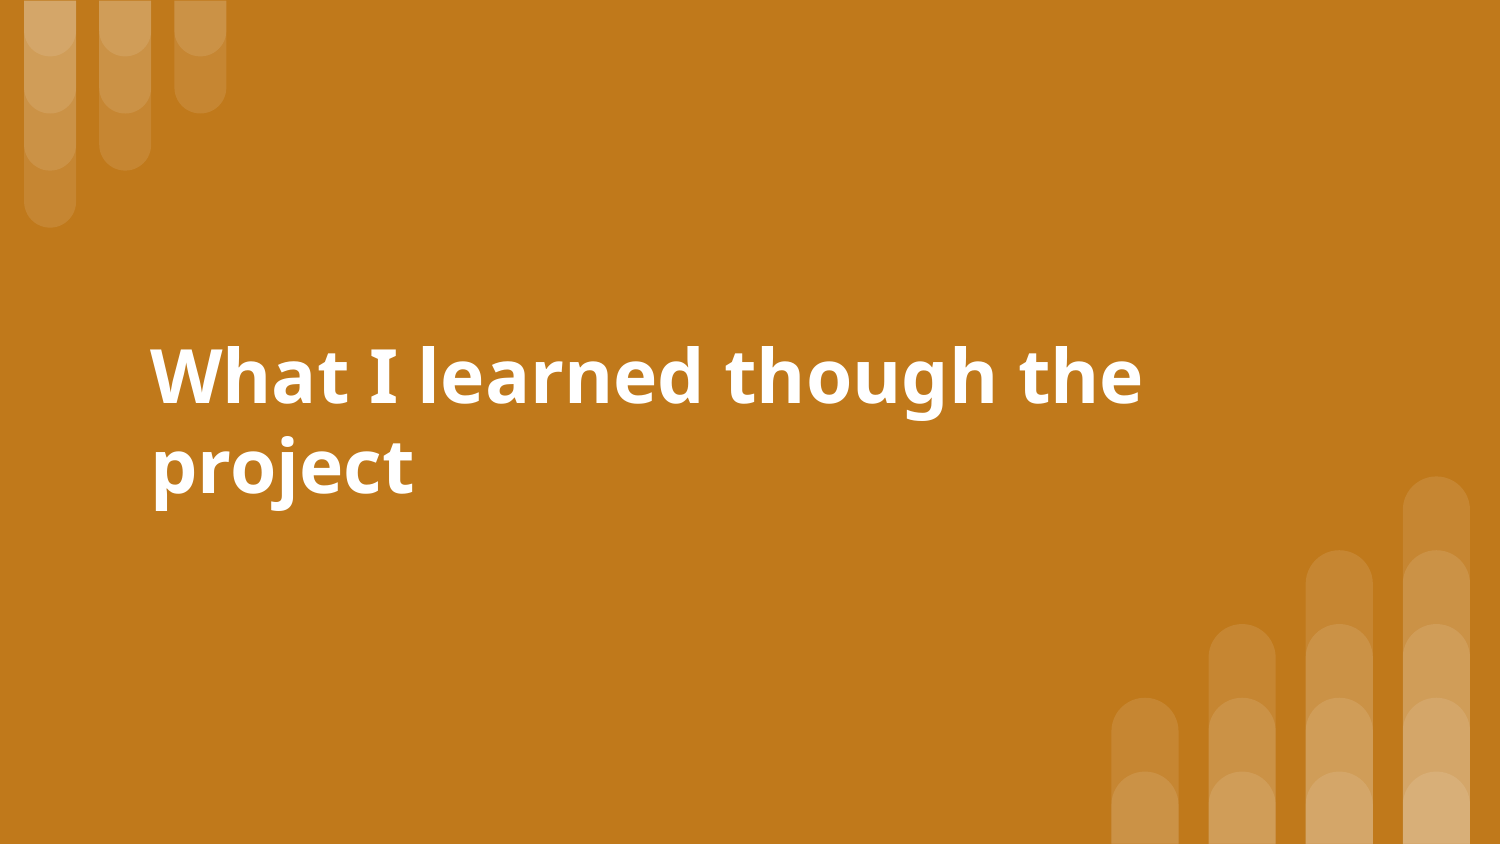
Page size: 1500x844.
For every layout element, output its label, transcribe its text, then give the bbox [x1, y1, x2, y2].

title What I learned though the project [135, 264, 1425, 572]
